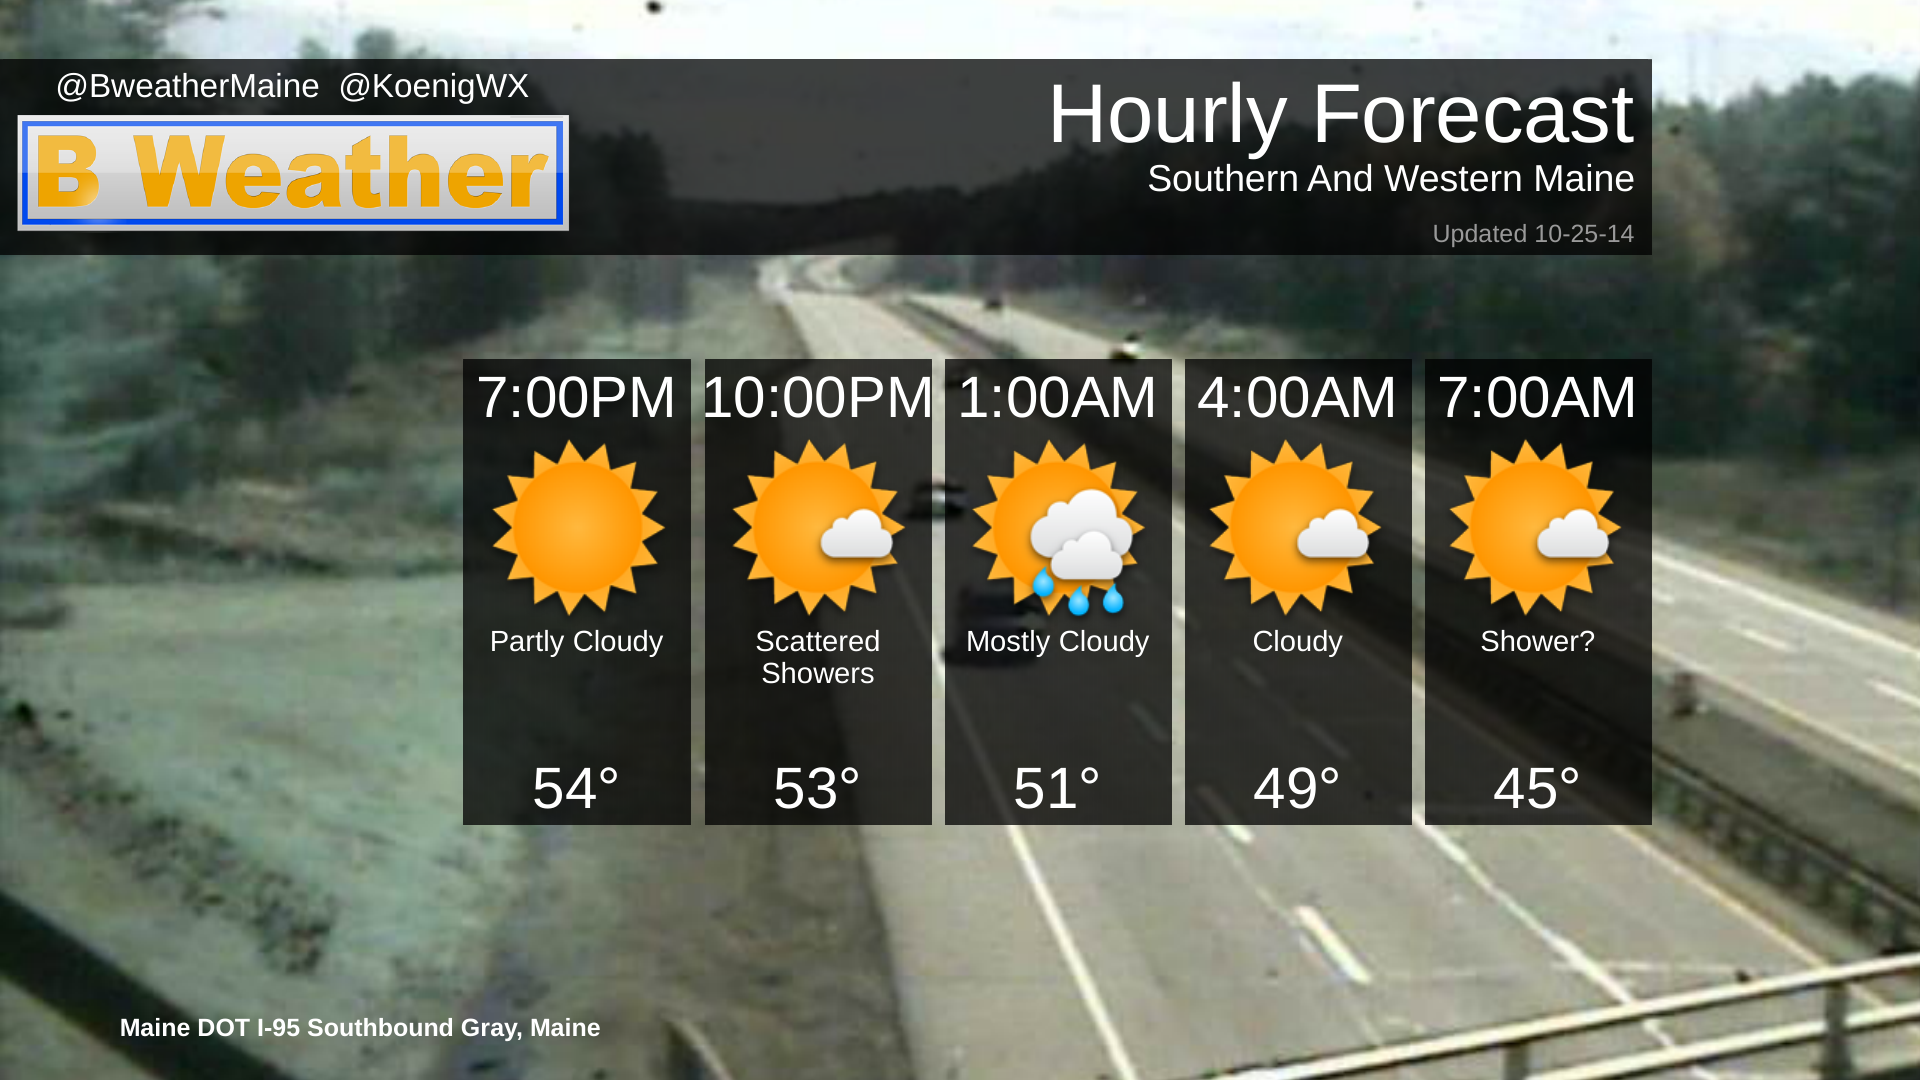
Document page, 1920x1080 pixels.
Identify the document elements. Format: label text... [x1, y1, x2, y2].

text_box Updated 10-25-14 [615, 212, 1651, 255]
text_box Hourly Forecast [645, 59, 1651, 150]
text_box Southern And Western Maine [645, 150, 1651, 207]
text_box @BweatherMaine @KoenigWX [15, 59, 571, 113]
picture [0, 0, 1920, 1080]
text_box Maine DOT I-95 Southbound Gray, Maine [105, 1006, 631, 1051]
